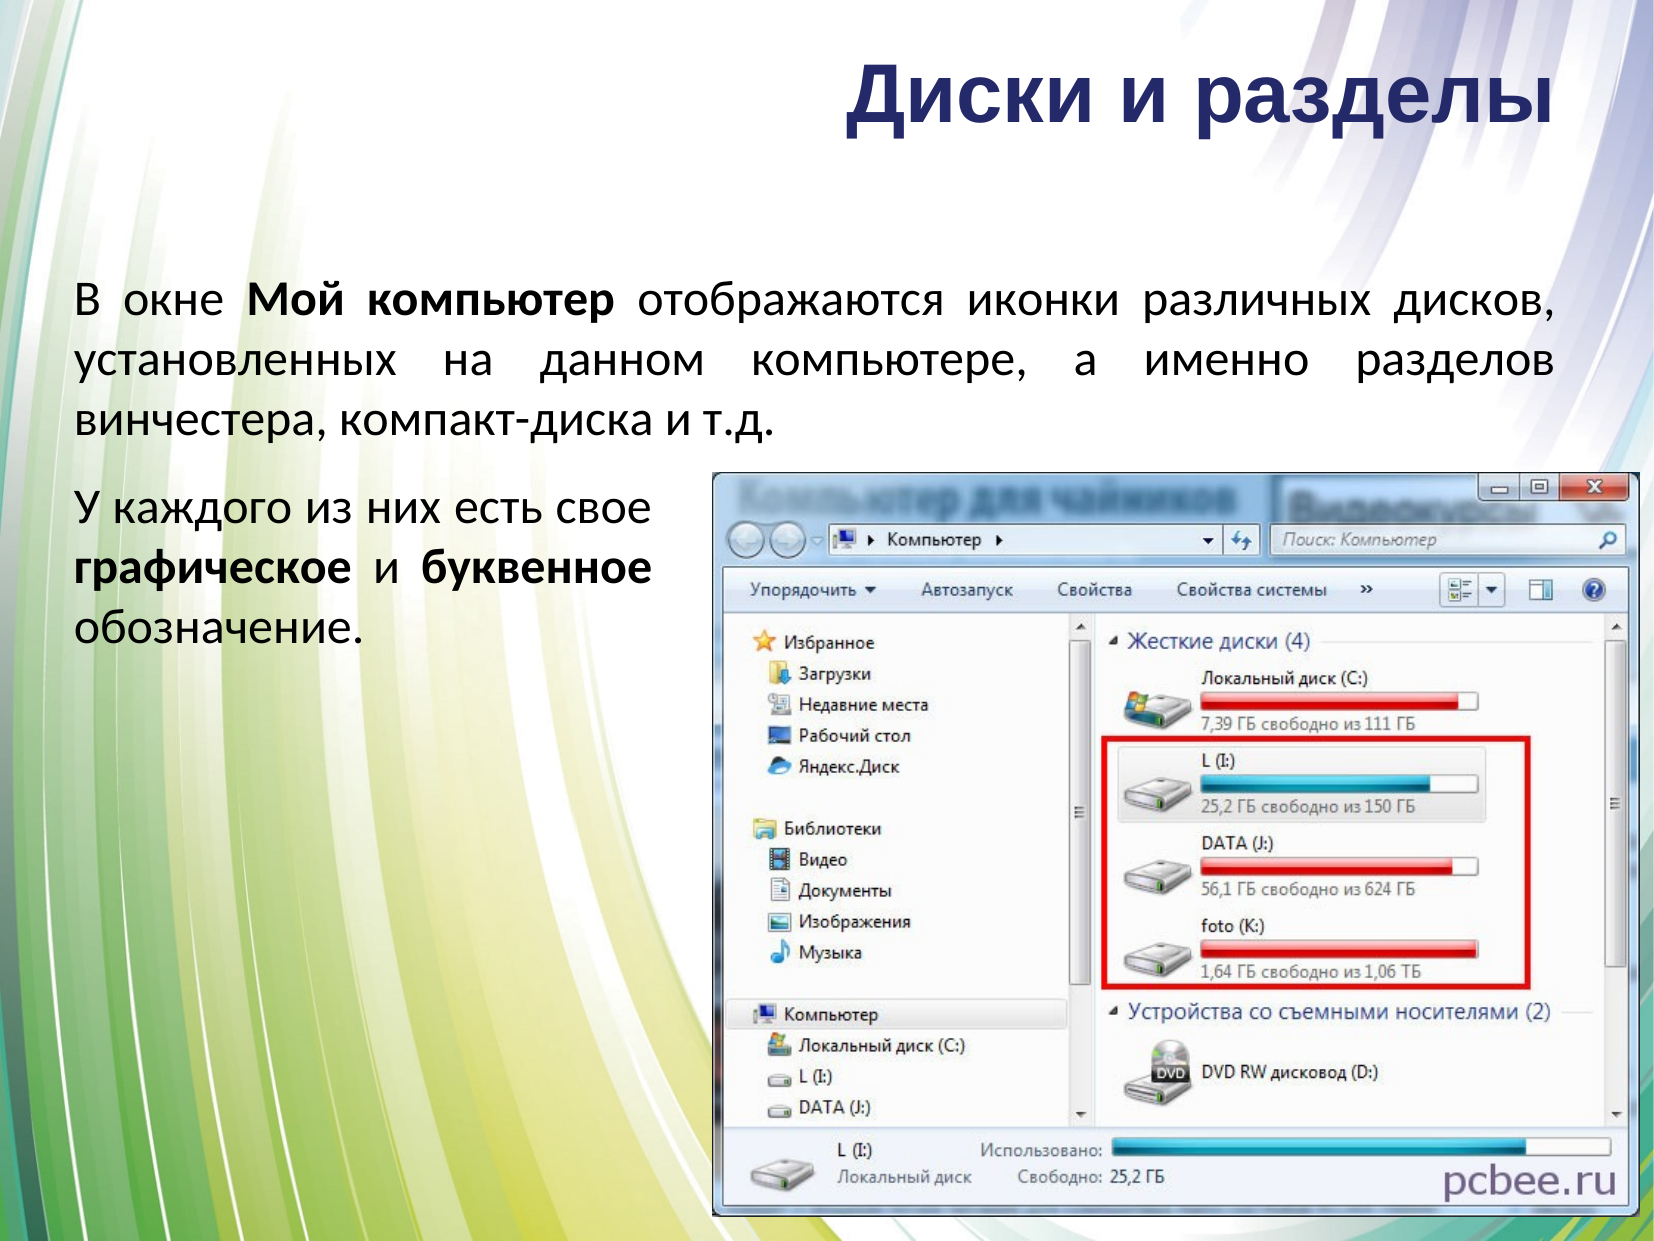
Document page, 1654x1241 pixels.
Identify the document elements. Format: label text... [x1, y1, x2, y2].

text_box Диски и разделы [84, 34, 1571, 154]
text_box В окне Мой компьютер отображаются иконки различных дисков, установленных на данном компьютере, а именно разделов винчестера, компакт-диска и т.д. У каждого из них есть свое графическое и буквенное обозначение. [59, 257, 1571, 662]
picture [0, 0, 1654, 1241]
